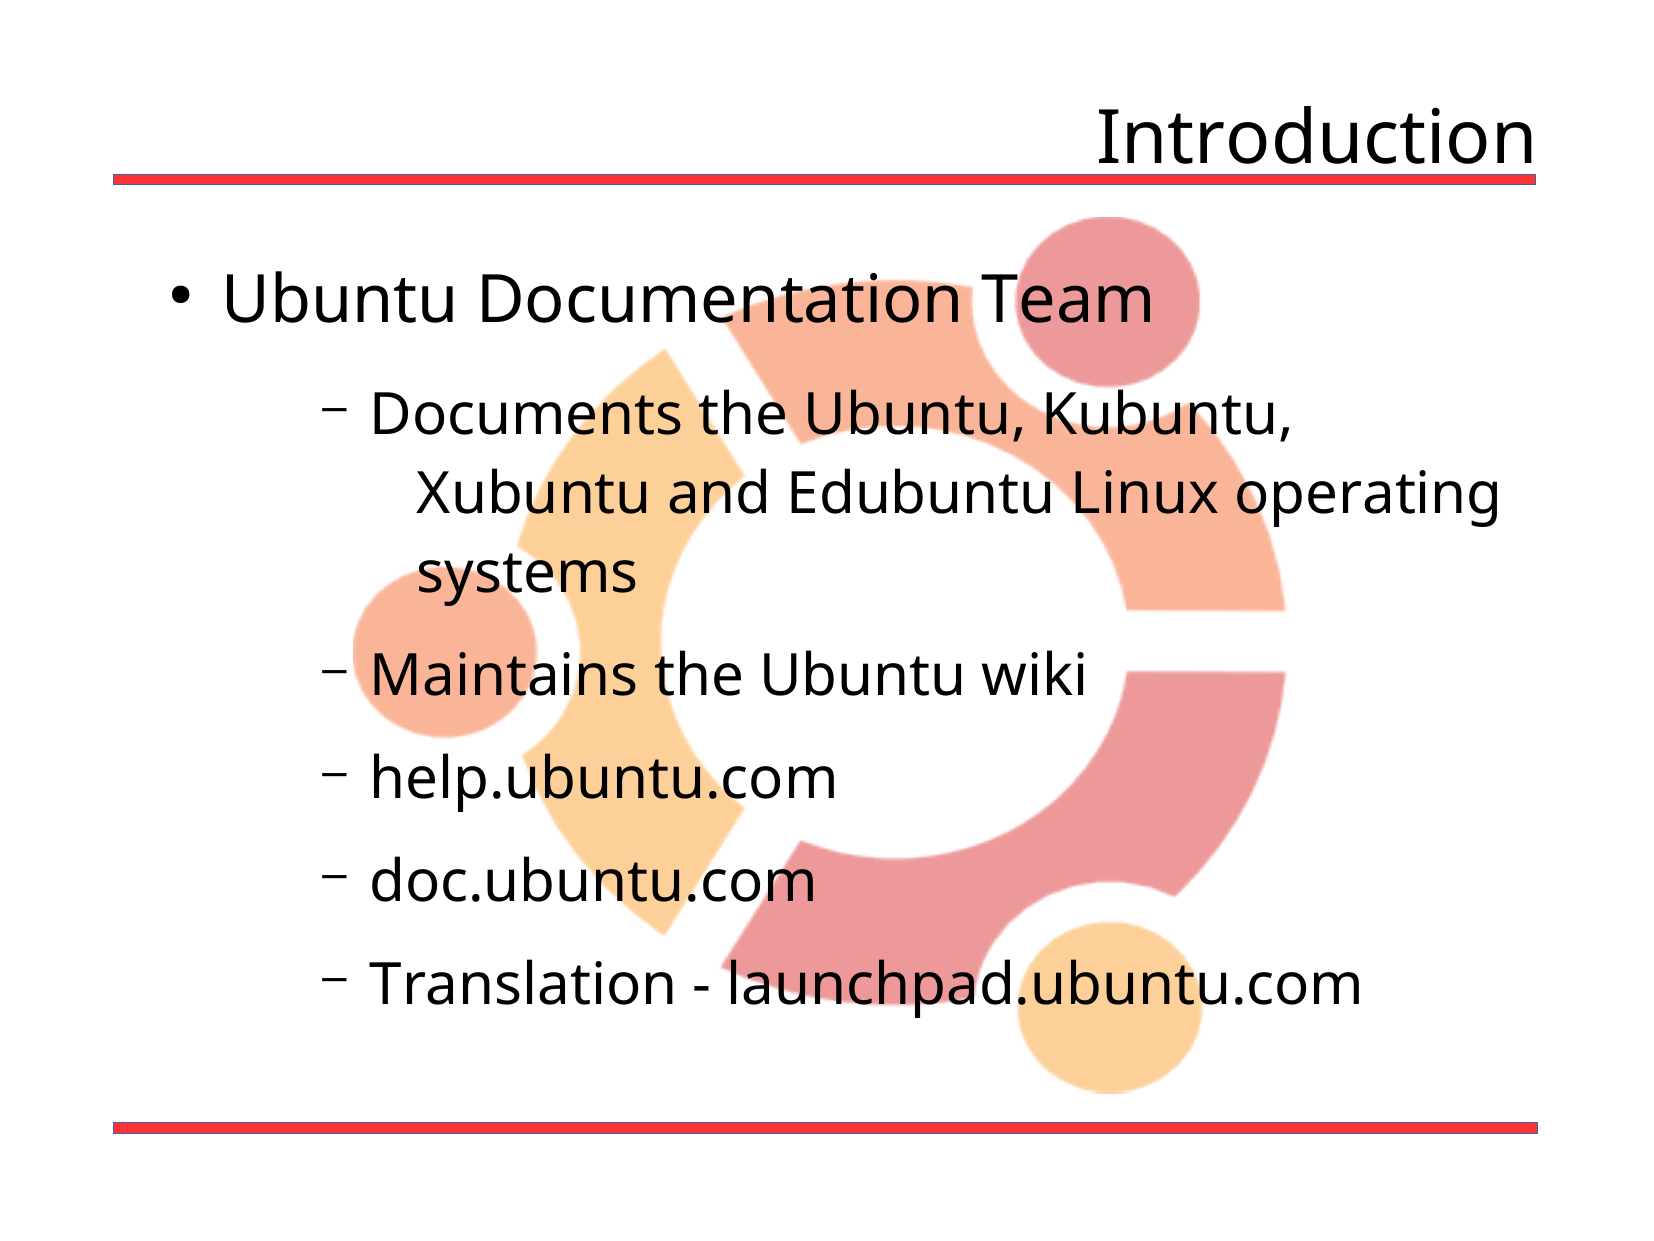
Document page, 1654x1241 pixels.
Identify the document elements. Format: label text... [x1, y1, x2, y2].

title Introduction [125, 70, 1538, 198]
list Ubuntu Documentation Team Documents the Ubuntu, Kubuntu, Xubuntu and Edubuntu Linux operating systems Maintains the Ubuntu wiki help.ubuntu.com doc.ubuntu.com Translation - launchpad.ubuntu.com [133, 251, 1530, 1089]
